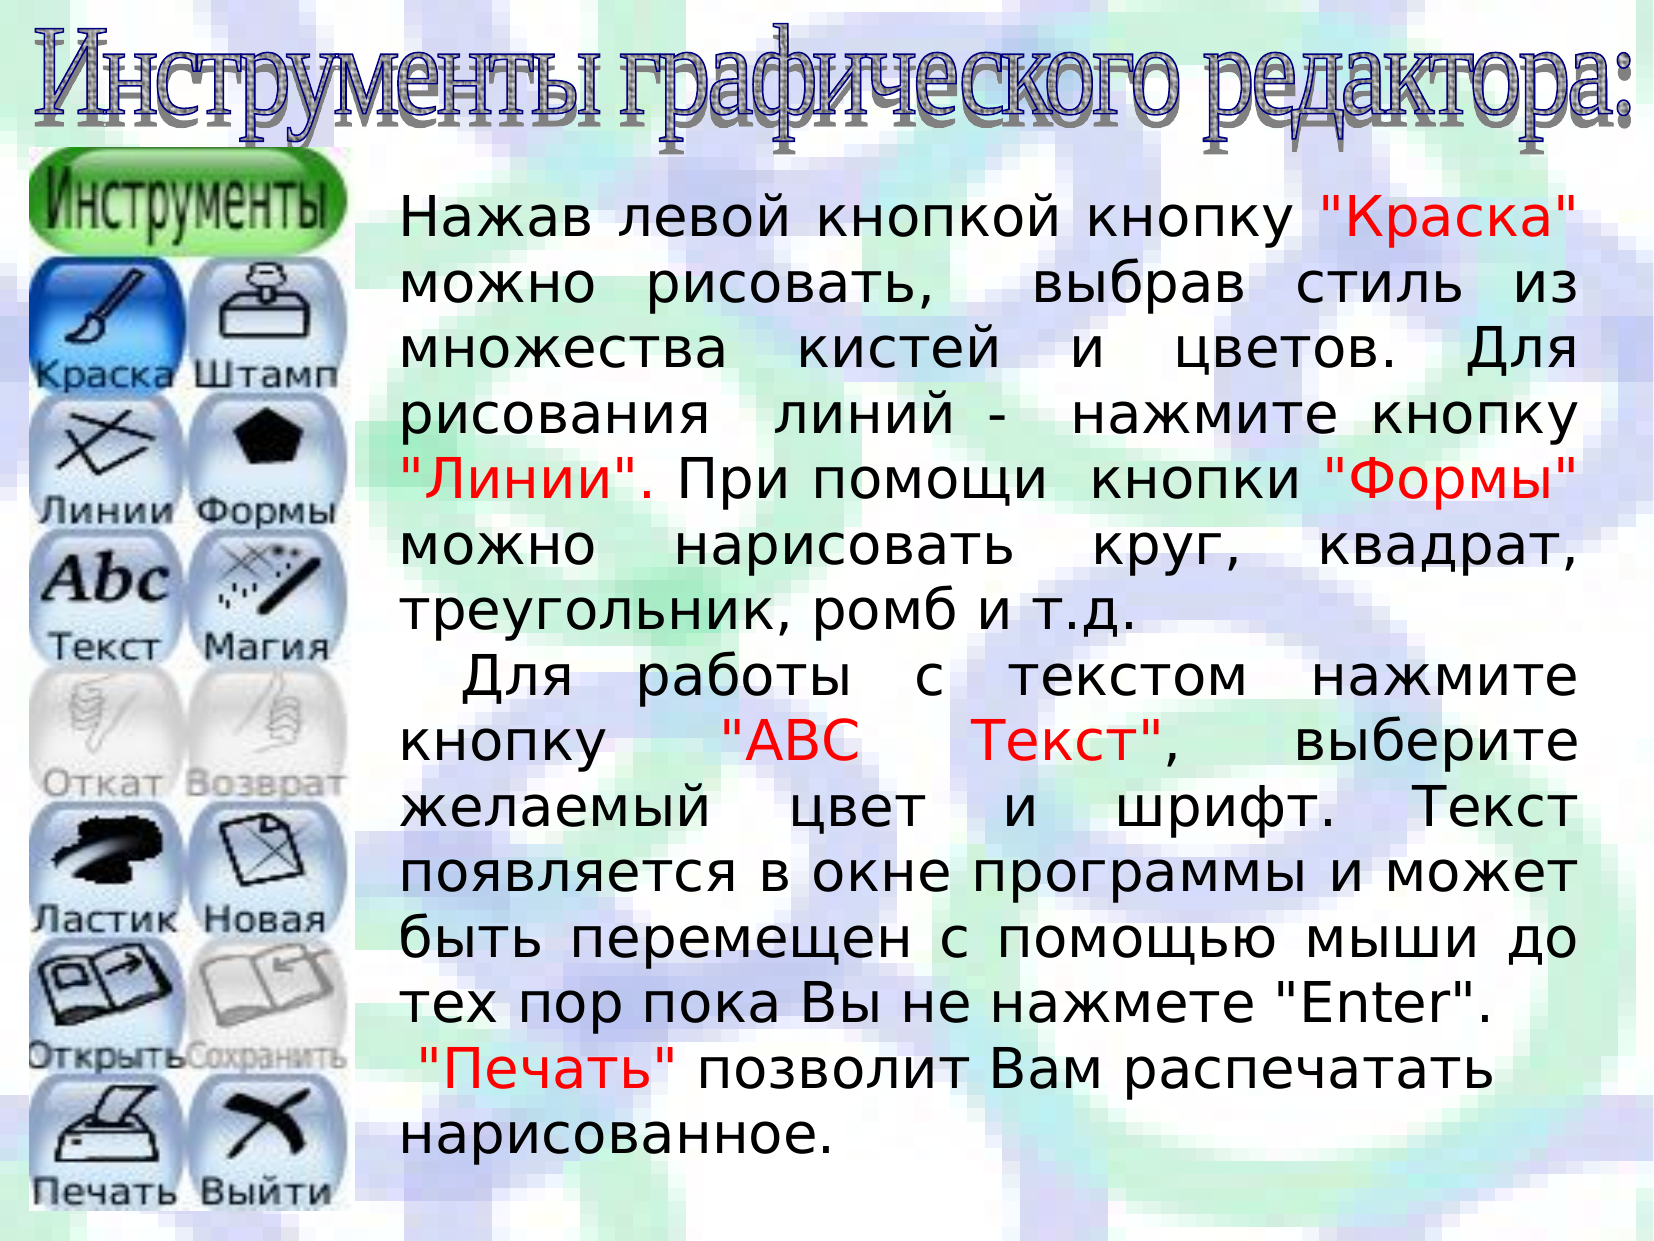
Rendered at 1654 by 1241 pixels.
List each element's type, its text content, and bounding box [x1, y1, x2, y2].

text_box Инструменты графического редактора: [157, 52, 288, 142]
text_box Инструменты графического редактора: [1047, 52, 1093, 115]
text_box Инструменты графического редактора: [1519, 52, 1567, 142]
text_box Инструменты графического редактора: [813, 54, 915, 114]
text_box Инструменты графического редактора: [916, 52, 957, 115]
text_box Инструменты графического редактора: [286, 54, 398, 142]
text_box Инструменты графического редактора: [620, 52, 707, 142]
text_box Нажав левой кнопкой кнопку "Краска" можно рисовать, выбрав стиль из множества кистей и цветов. Для рисования линий - нажмите кнопку "Линии". При помощи кнопки "Формы" можно нарисовать круг, квадрат, треугольник, ромб и т.д. Для работы с текстом нажмите кнопку "ABC Текст", выберите желаемый цвет и шрифт. Текст появляется в окне программы и может быть перемещен с помощью мыши до тех пор пока Вы не нажмете "Enter". "Печать" позволит Вам распечатать нарисованное. [383, 177, 1595, 1241]
text_box Инструменты графического редактора: [1203, 52, 1251, 142]
text_box Инструменты графического редактора: [710, 52, 753, 115]
text_box Инструменты графического редактора: [962, 52, 1053, 115]
picture [0, 0, 1654, 1241]
text_box Инструменты графического редактора: [397, 52, 438, 115]
text_box Инструменты графического редактора: [35, 28, 157, 114]
text_box Инструменты графического редактора: [1254, 52, 1344, 139]
text_box Инструменты графического редактора: [1133, 52, 1179, 115]
text_box Инструменты графического редактора: [1570, 52, 1613, 115]
text_box Инструменты графического редактора: [753, 23, 815, 142]
text_box Инструменты графического редактора: [1343, 52, 1519, 115]
text_box Инструменты графического редактора: [578, 54, 600, 114]
text_box Инструменты графического редактора: [438, 54, 576, 114]
text_box Инструменты графического редактора: [1093, 54, 1133, 114]
